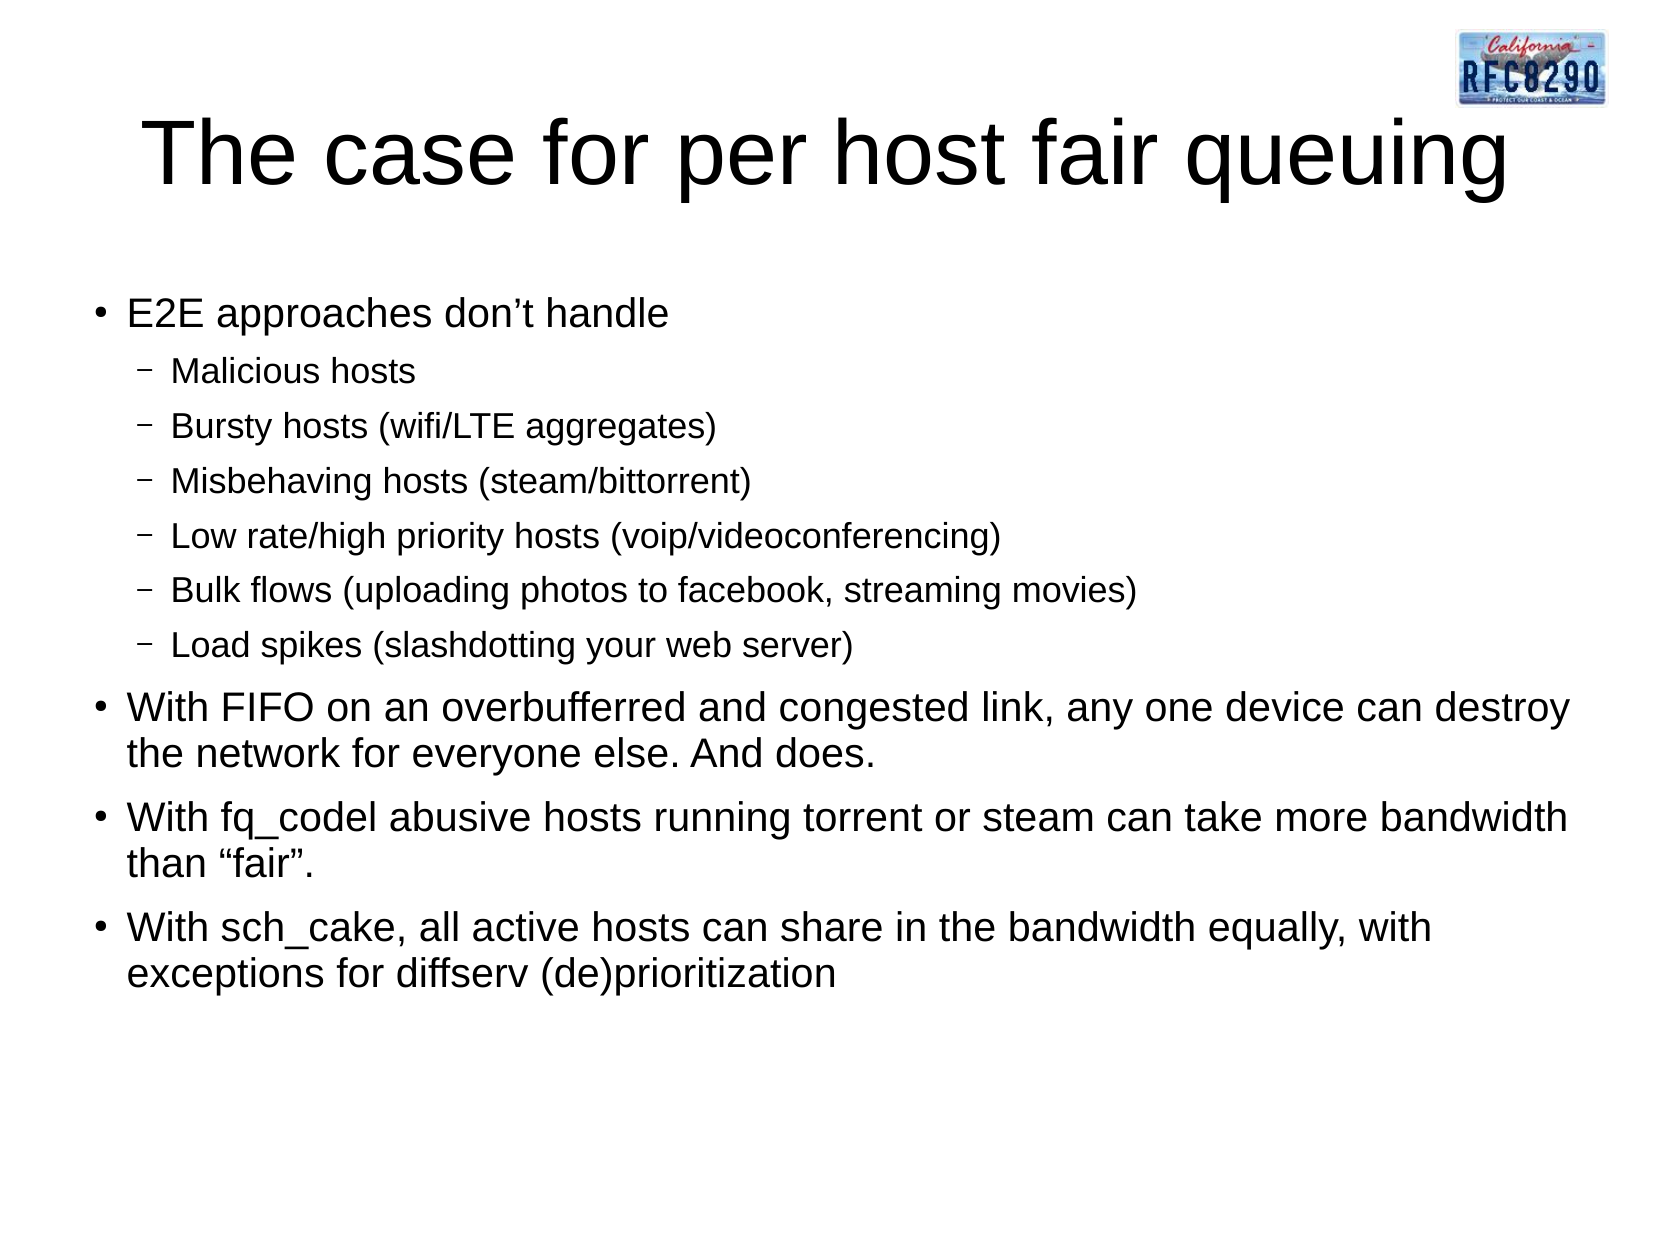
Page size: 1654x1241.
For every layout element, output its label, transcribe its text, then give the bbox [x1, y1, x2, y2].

picture [1455, 29, 1609, 108]
title The case for per host fair queuing [82, 49, 1571, 257]
list E2E approaches don’t handle Malicious hosts Bursty hosts (wifi/LTE aggregates) Misbehaving hosts (steam/bittorrent) Low rate/high priority hosts (voip/videoconferencing) Bulk flows (uploading photos to facebook, streaming movies) Load spikes (slashdotting your web server) With FIFO on an overbufferred and congested link, any one device can destroy the network for everyone else. And does. With fq_codel abusive hosts running torrent or steam can take more bandwidth than “fair”. With sch_cake, all active hosts can share in the bandwidth equally, with exceptions for diffserv (de)prioritization [82, 290, 1571, 1010]
